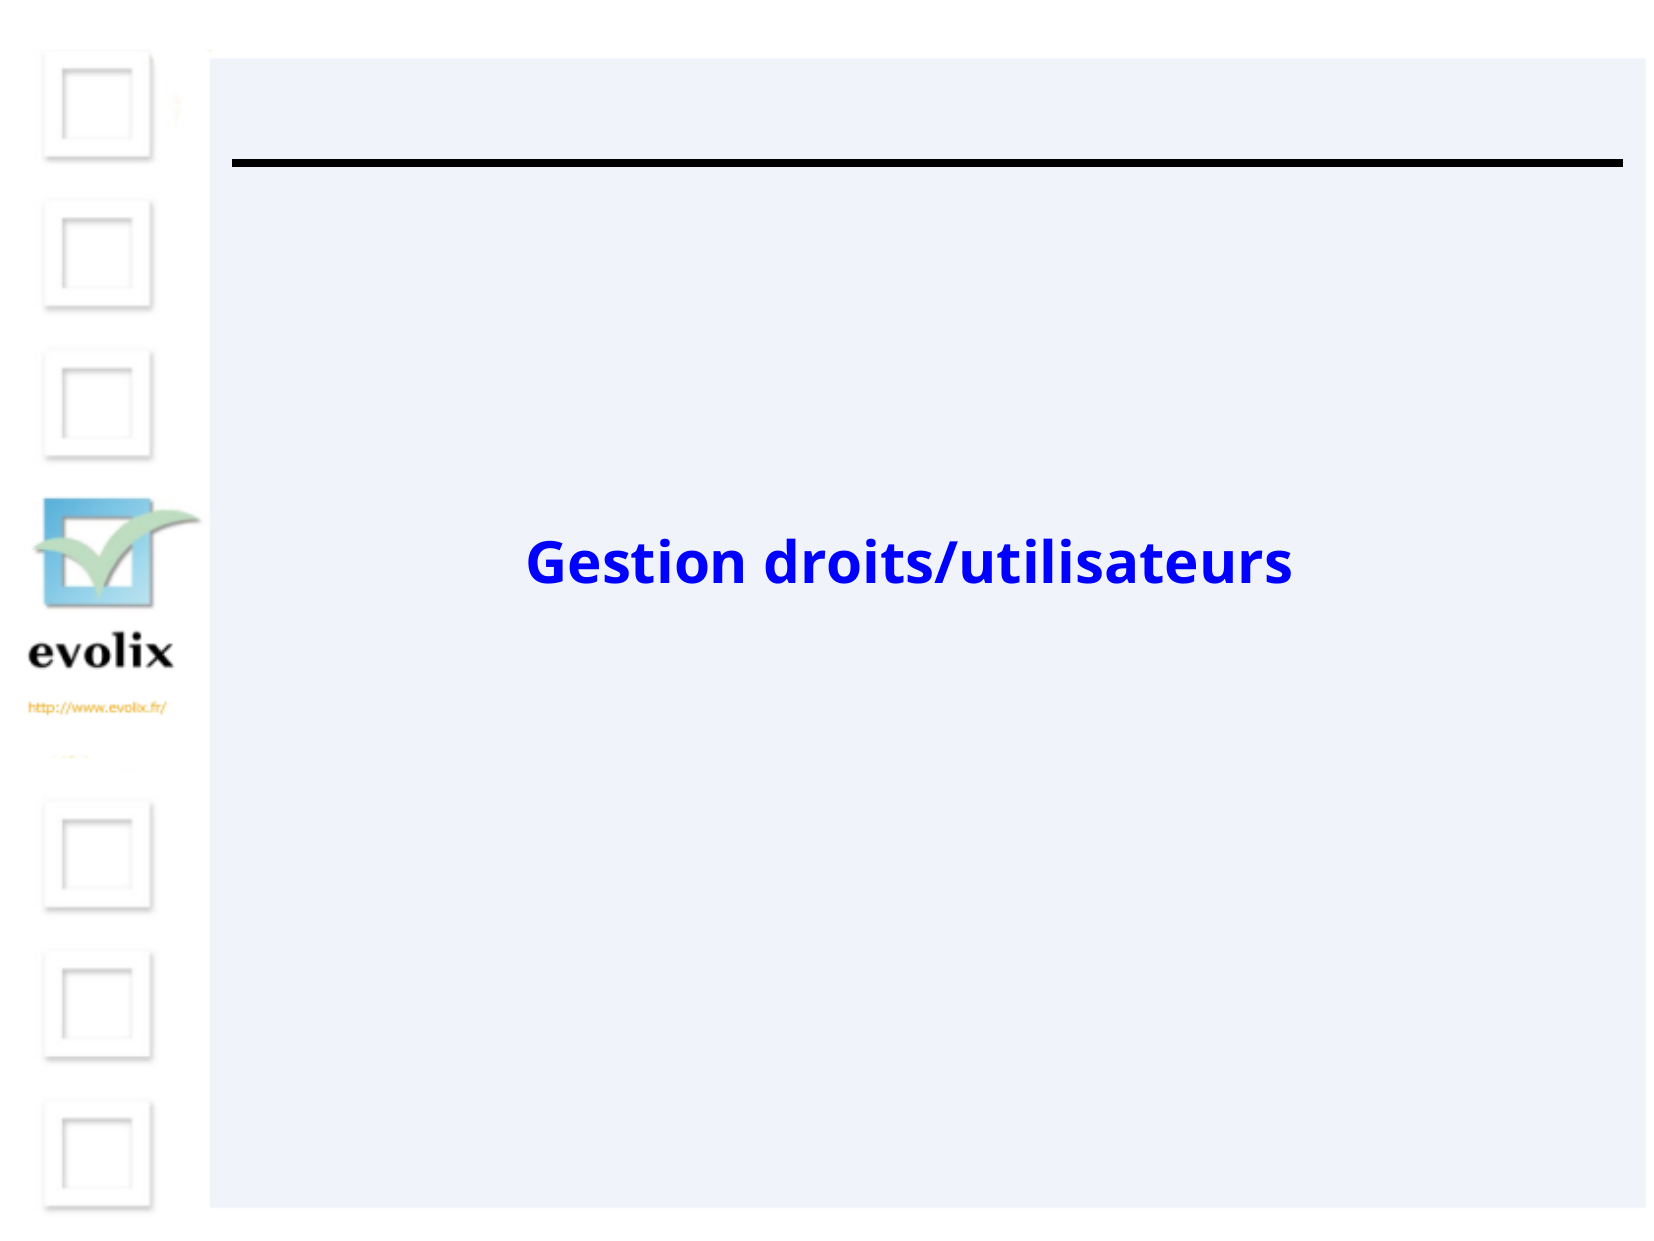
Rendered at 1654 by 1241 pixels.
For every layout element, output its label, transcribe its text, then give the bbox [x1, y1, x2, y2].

title Gestion droits/utilisateurs [165, 456, 1654, 665]
picture [0, 49, 1654, 1218]
